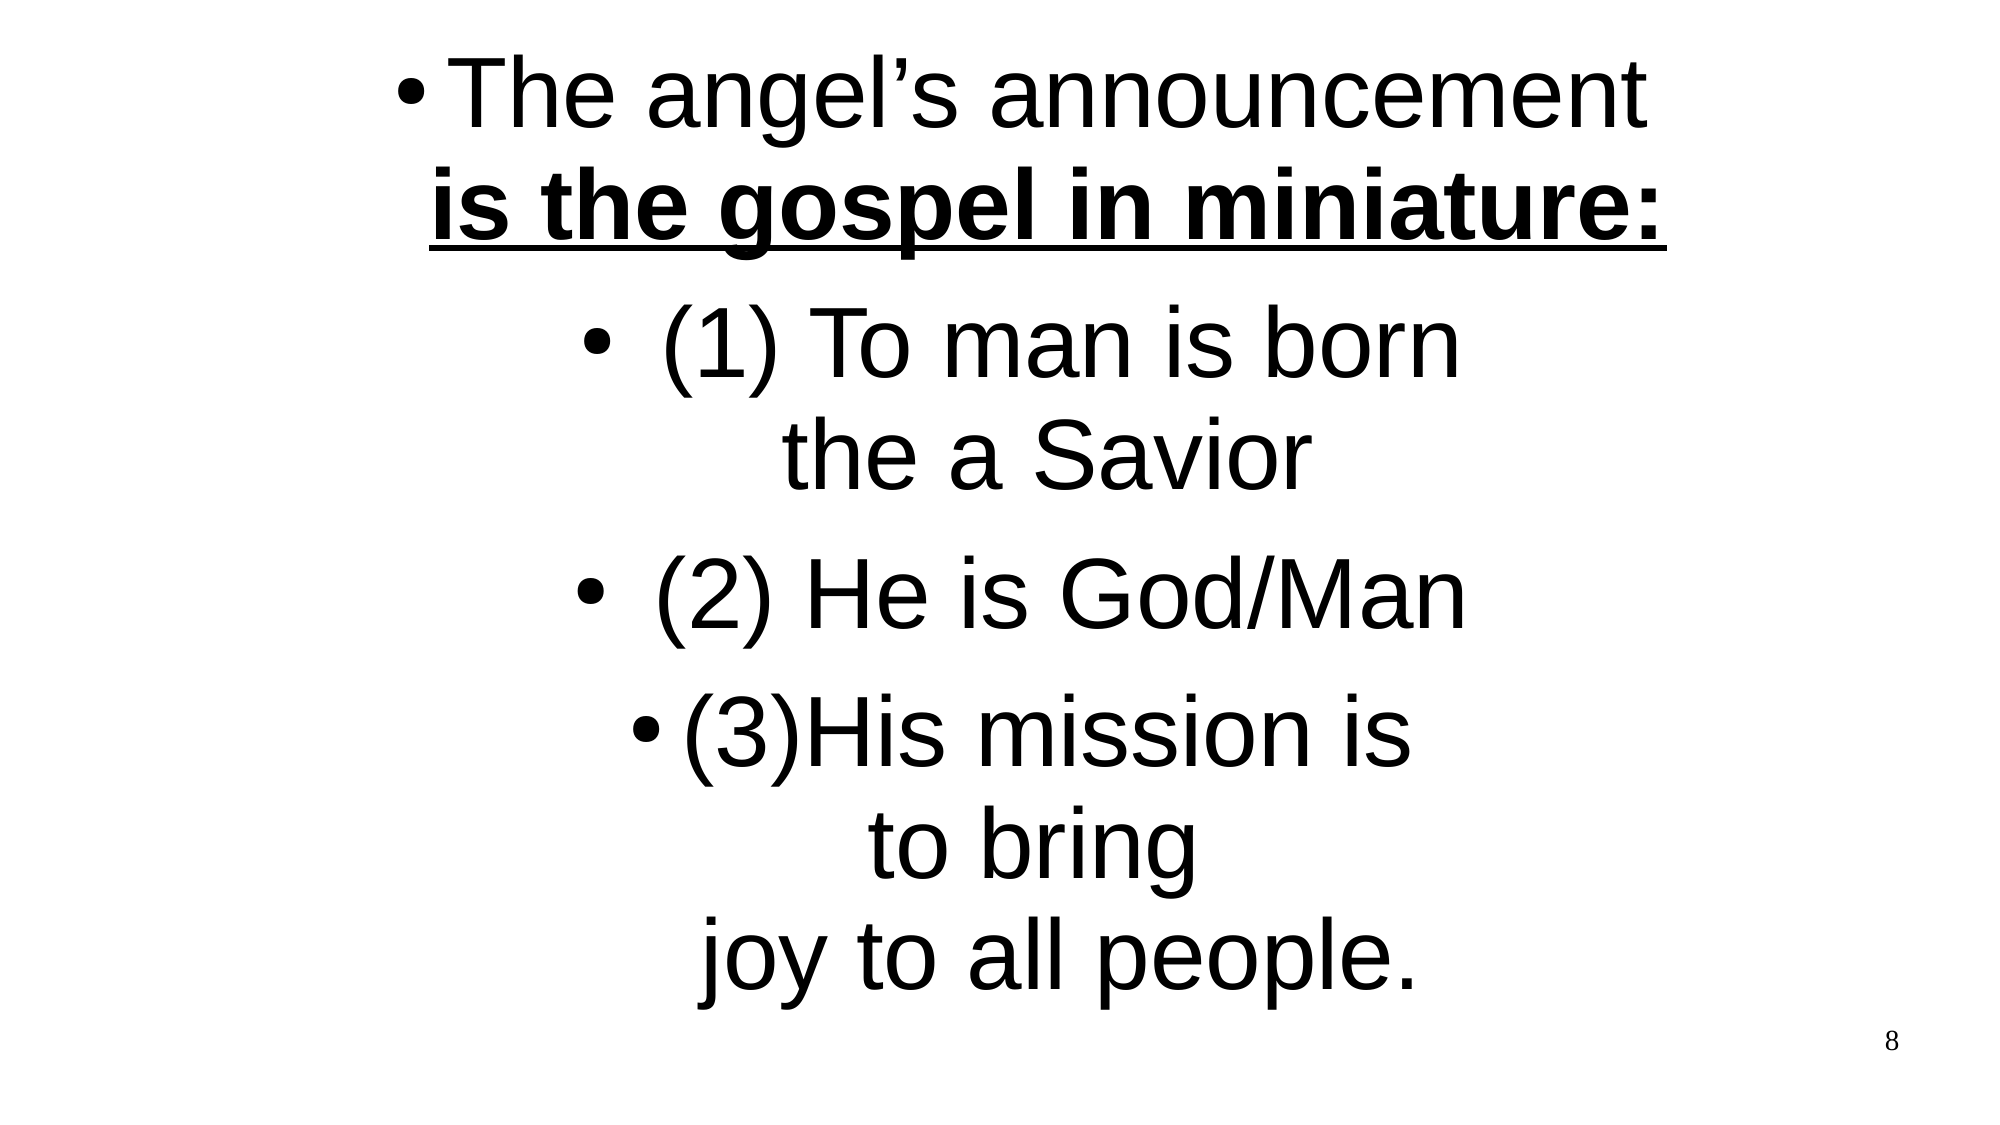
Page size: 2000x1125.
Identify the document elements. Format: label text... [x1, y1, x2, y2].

list The angel’s announcement is the gospel in miniature: (1) To man is born the a Savior (2) He is God/Man (3)His mission is to bring joy to all people. [37, 37, 1988, 1088]
